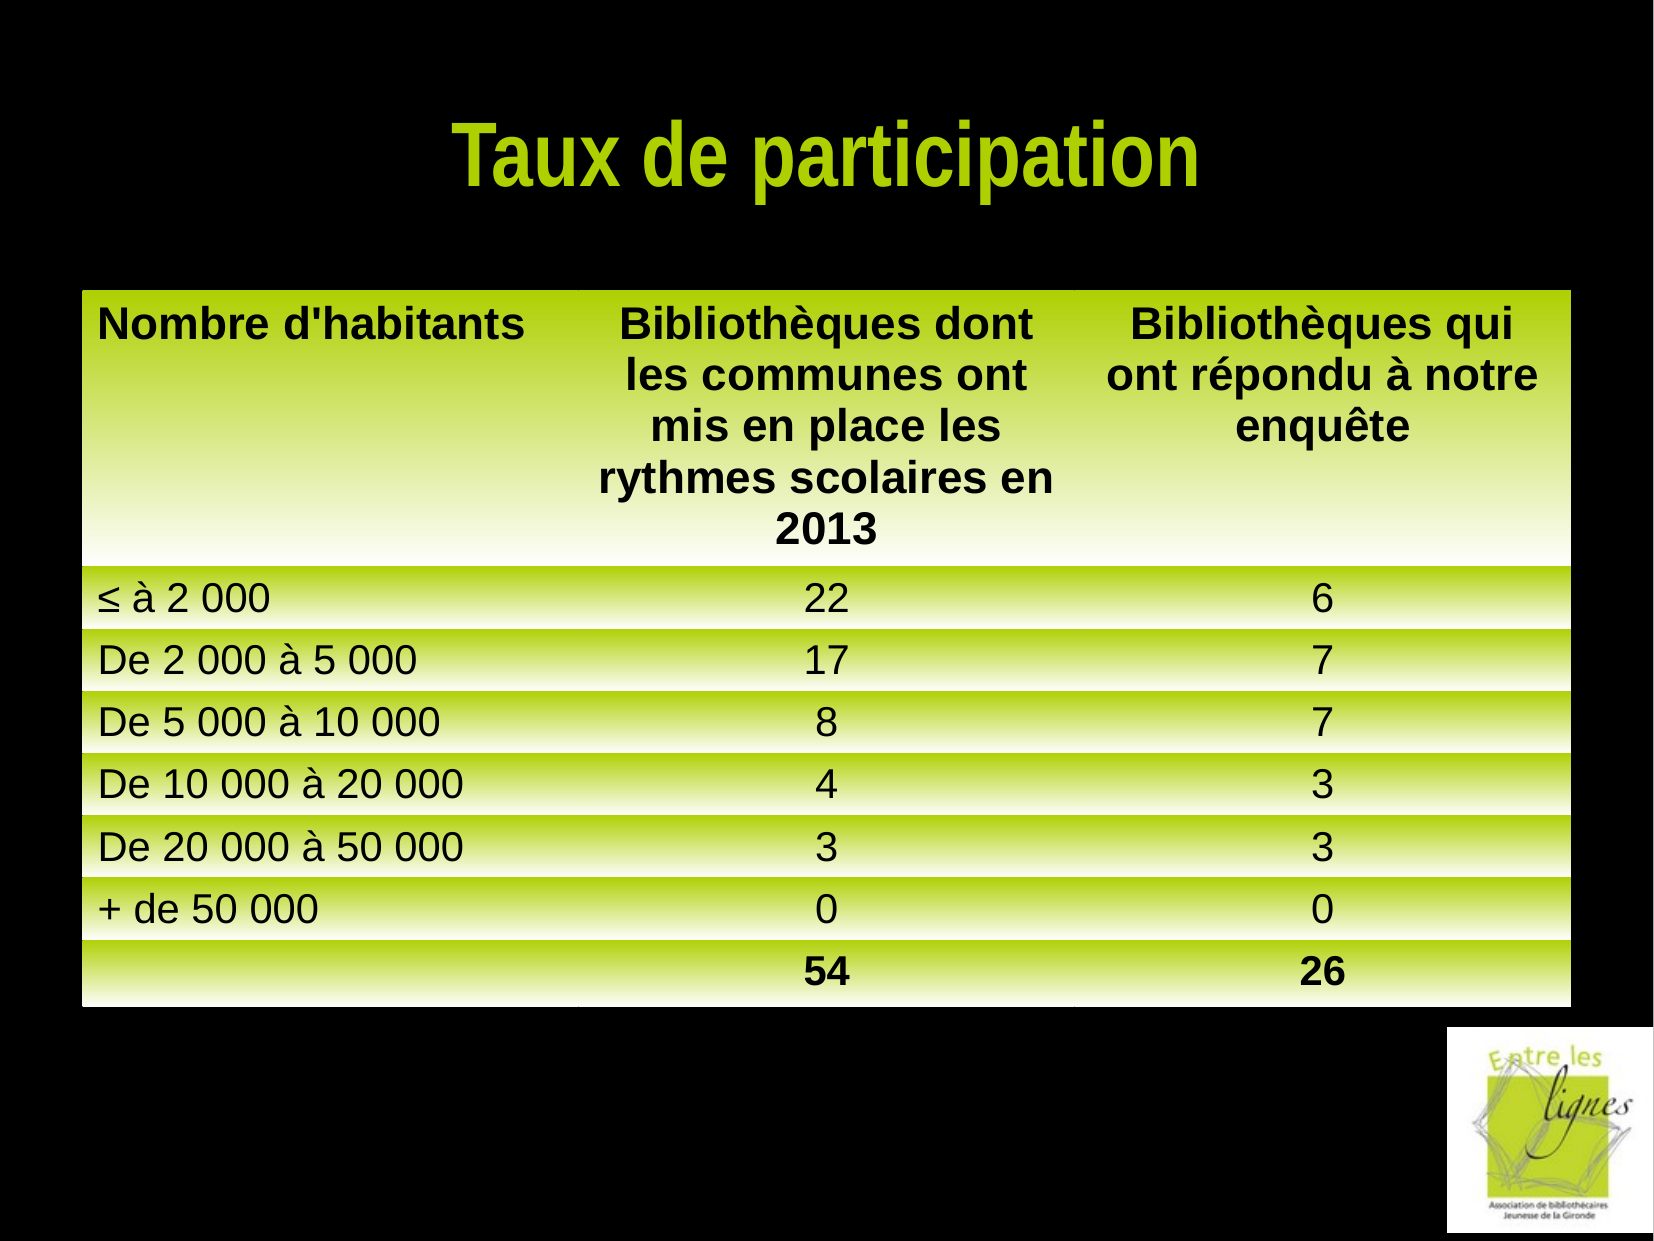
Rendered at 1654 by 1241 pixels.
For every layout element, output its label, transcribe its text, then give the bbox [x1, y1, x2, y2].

table_cell 0 [579, 878, 1075, 940]
table_cell 0 [1075, 878, 1571, 940]
table_cell De 20 000 à 50 000 [83, 816, 579, 878]
table_cell 7 [1075, 629, 1571, 691]
table_cell 3 [1075, 816, 1571, 878]
table_cell 3 [579, 816, 1075, 878]
table_cell 3 [1075, 753, 1571, 816]
table_cell + de 50 000 [83, 878, 579, 940]
table_header Bibliothèques dont les communes ont mis en place les rythmes scolaires en 2013 [579, 290, 1075, 567]
table_header Nombre d'habitants [83, 290, 579, 567]
table_cell ≤ à 2 000 [83, 567, 579, 629]
table_cell [83, 940, 579, 1007]
table_cell 54 [579, 940, 1075, 1007]
table_cell 4 [579, 753, 1075, 816]
table_cell 17 [579, 629, 1075, 691]
table_cell De 10 000 à 20 000 [83, 753, 579, 816]
table_cell 22 [579, 567, 1075, 629]
table_cell 8 [579, 691, 1075, 753]
table_cell 7 [1075, 691, 1571, 753]
text_box 71 [0, 0, 1654, 1241]
title Taux de participation [82, 49, 1571, 257]
table_cell 6 [1075, 567, 1571, 629]
table_cell 26 [1075, 940, 1571, 1007]
table_header Bibliothèques qui ont répondu à notre enquête [1075, 290, 1571, 567]
picture [1447, 1027, 1654, 1233]
table_cell De 2 000 à 5 000 [83, 629, 579, 691]
table_cell De 5 000 à 10 000 [83, 691, 579, 753]
